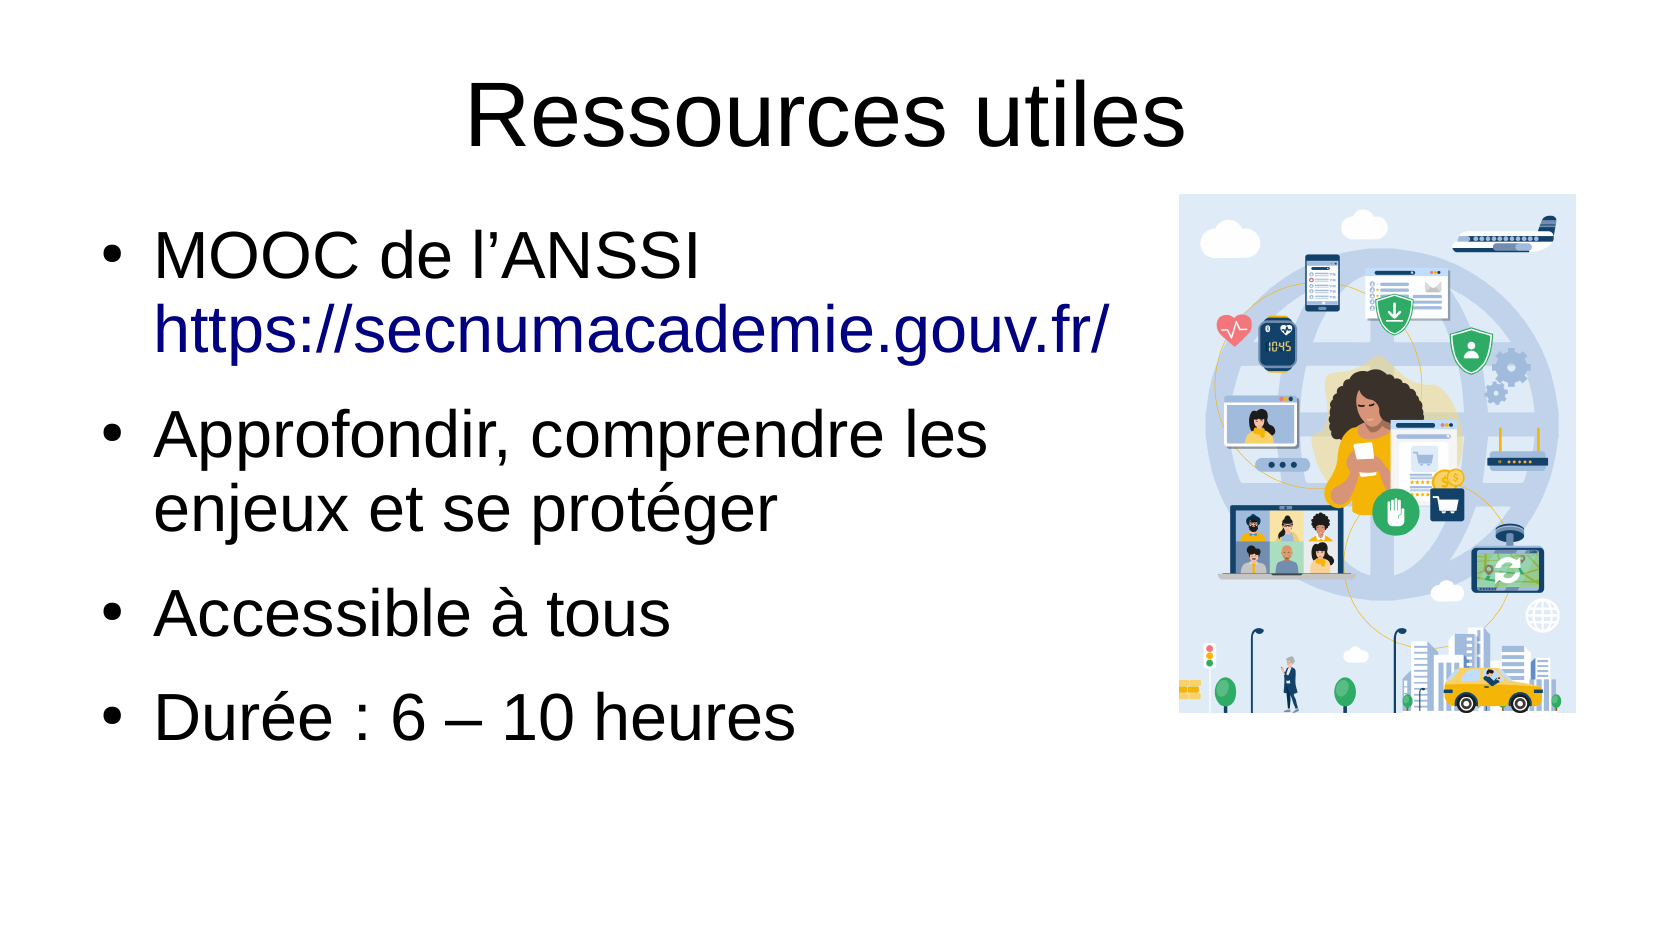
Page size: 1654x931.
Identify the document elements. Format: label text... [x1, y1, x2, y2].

picture [1179, 194, 1576, 713]
list MOOC de l’ANSSI https://secnumacademie.gouv.fr/ Approfondir, comprendre les enjeux et se protéger Accessible à tous Durée : 6 – 10 heures [82, 217, 1126, 758]
title Ressources utiles [82, 37, 1571, 193]
